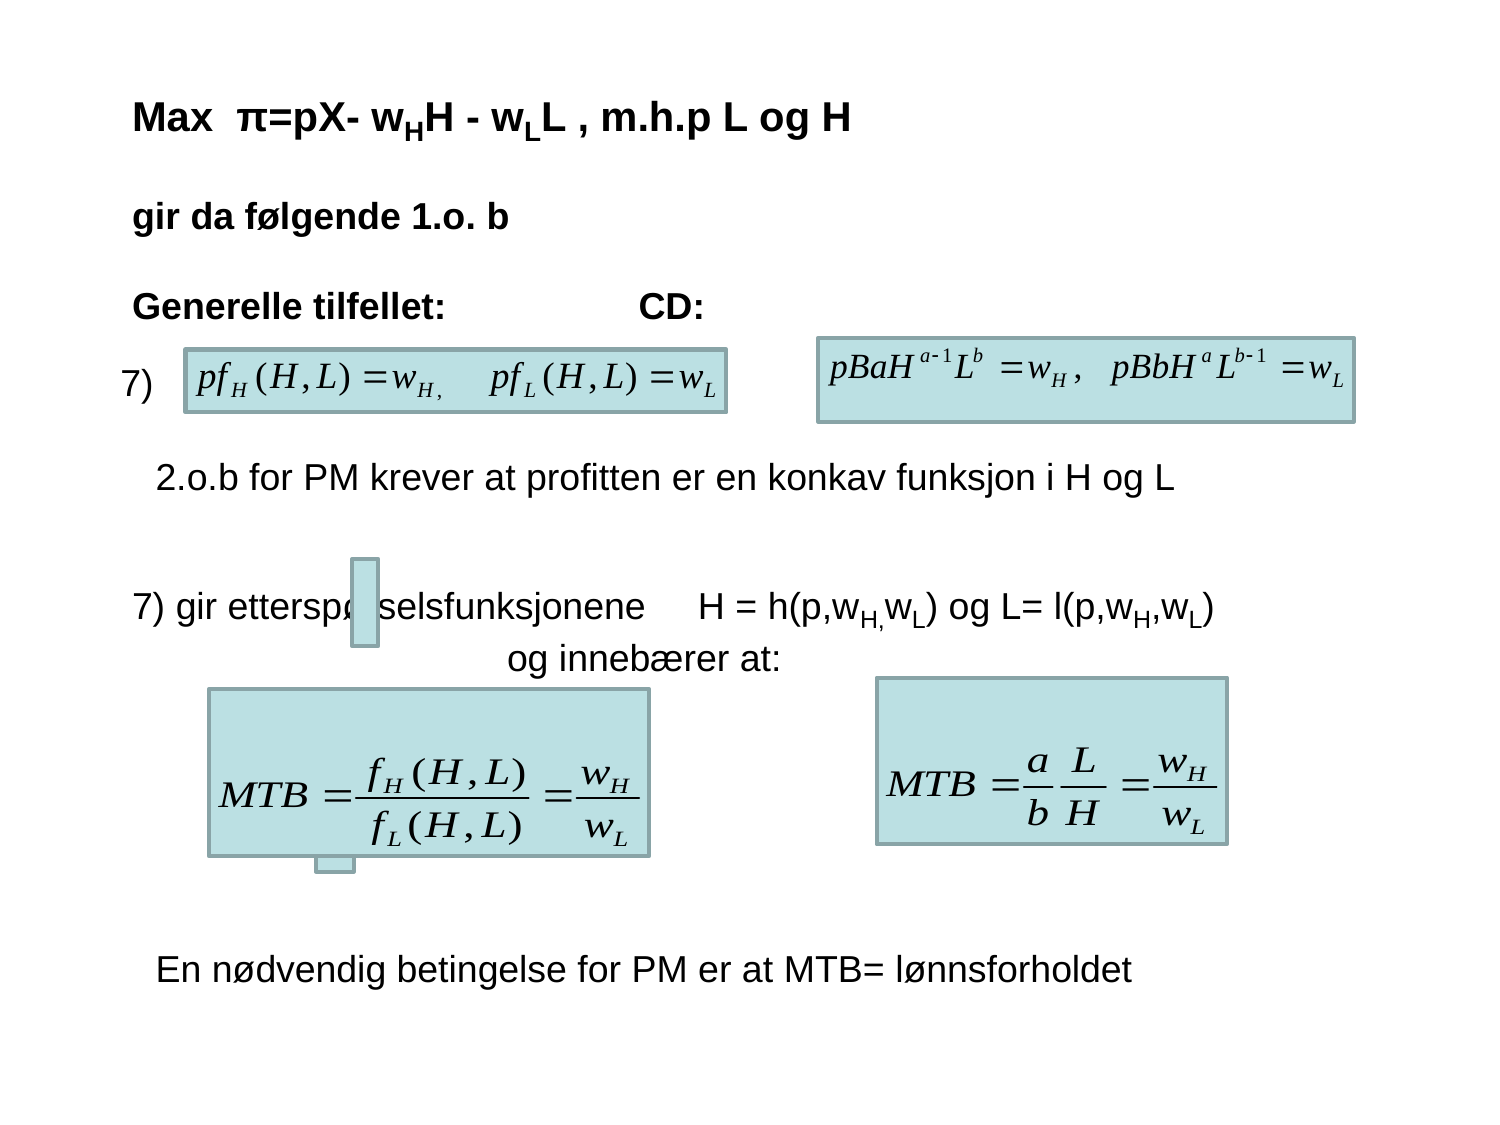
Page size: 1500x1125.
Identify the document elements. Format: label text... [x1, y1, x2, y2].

text_box 7) gir etterspørselsfunksjonene H = h(p,wH,wL) og L= l(p,wH,wL) og innebærer at: [117, 574, 1287, 680]
text_box 2.o.b for PM krever at profitten er en konkav funksjon i H og L [140, 445, 1247, 506]
chart [820, 339, 1352, 420]
text_box 7) [105, 351, 170, 413]
text_box En nødvendig betingelse for PM er at MTB= lønnsforholdet [140, 937, 1254, 999]
text_box Max π=pX- wHH - wLL , m.h.p L og H gir da følgende 1.o. b Generelle tilfellet: CD: [117, 82, 1348, 335]
chart [878, 679, 1225, 843]
chart [354, 560, 377, 645]
chart [210, 691, 648, 854]
chart [187, 351, 725, 411]
chart [318, 858, 352, 870]
